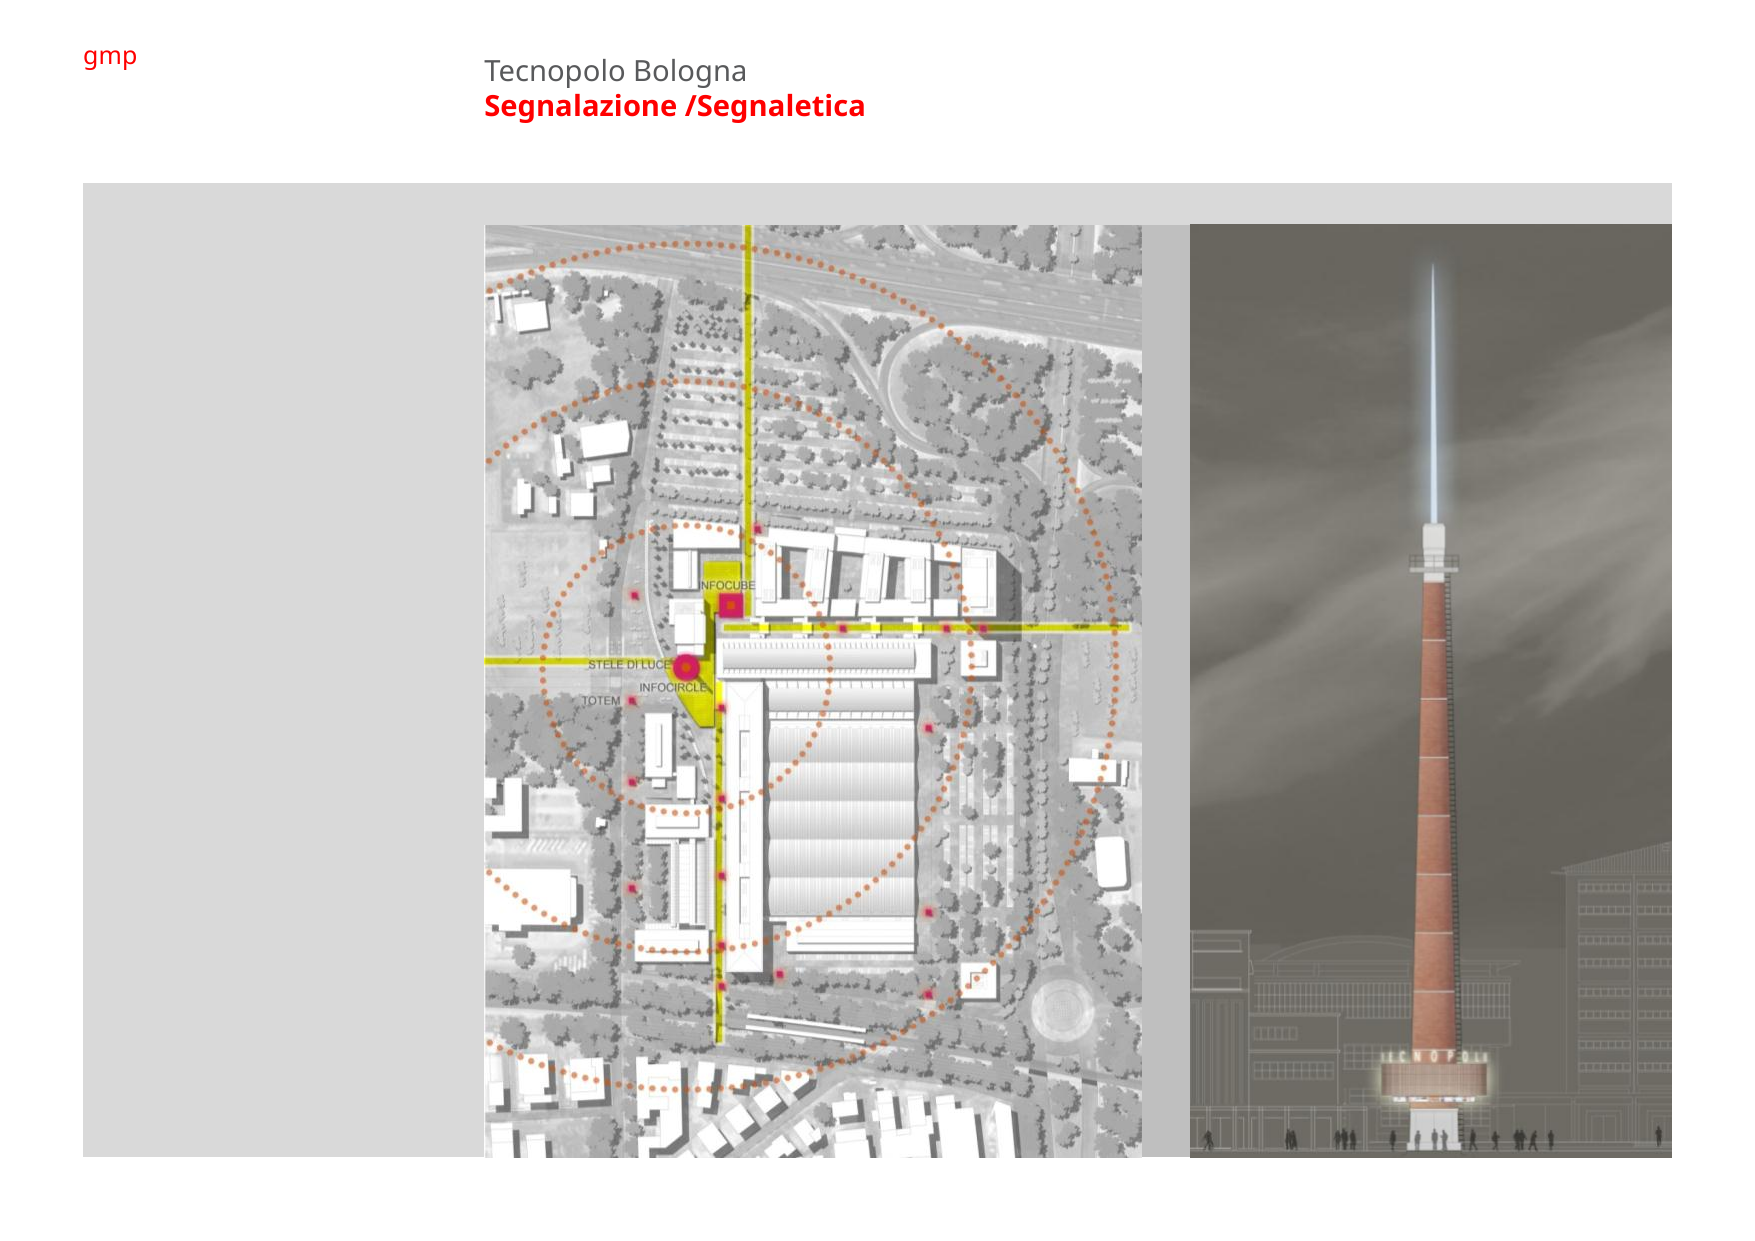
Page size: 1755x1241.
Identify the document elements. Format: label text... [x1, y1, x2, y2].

picture [484, 225, 1142, 1158]
list Segnalazione /Segnaletica [484, 95, 1625, 148]
text_box [83, 183, 1672, 1157]
picture [1190, 225, 1672, 1158]
